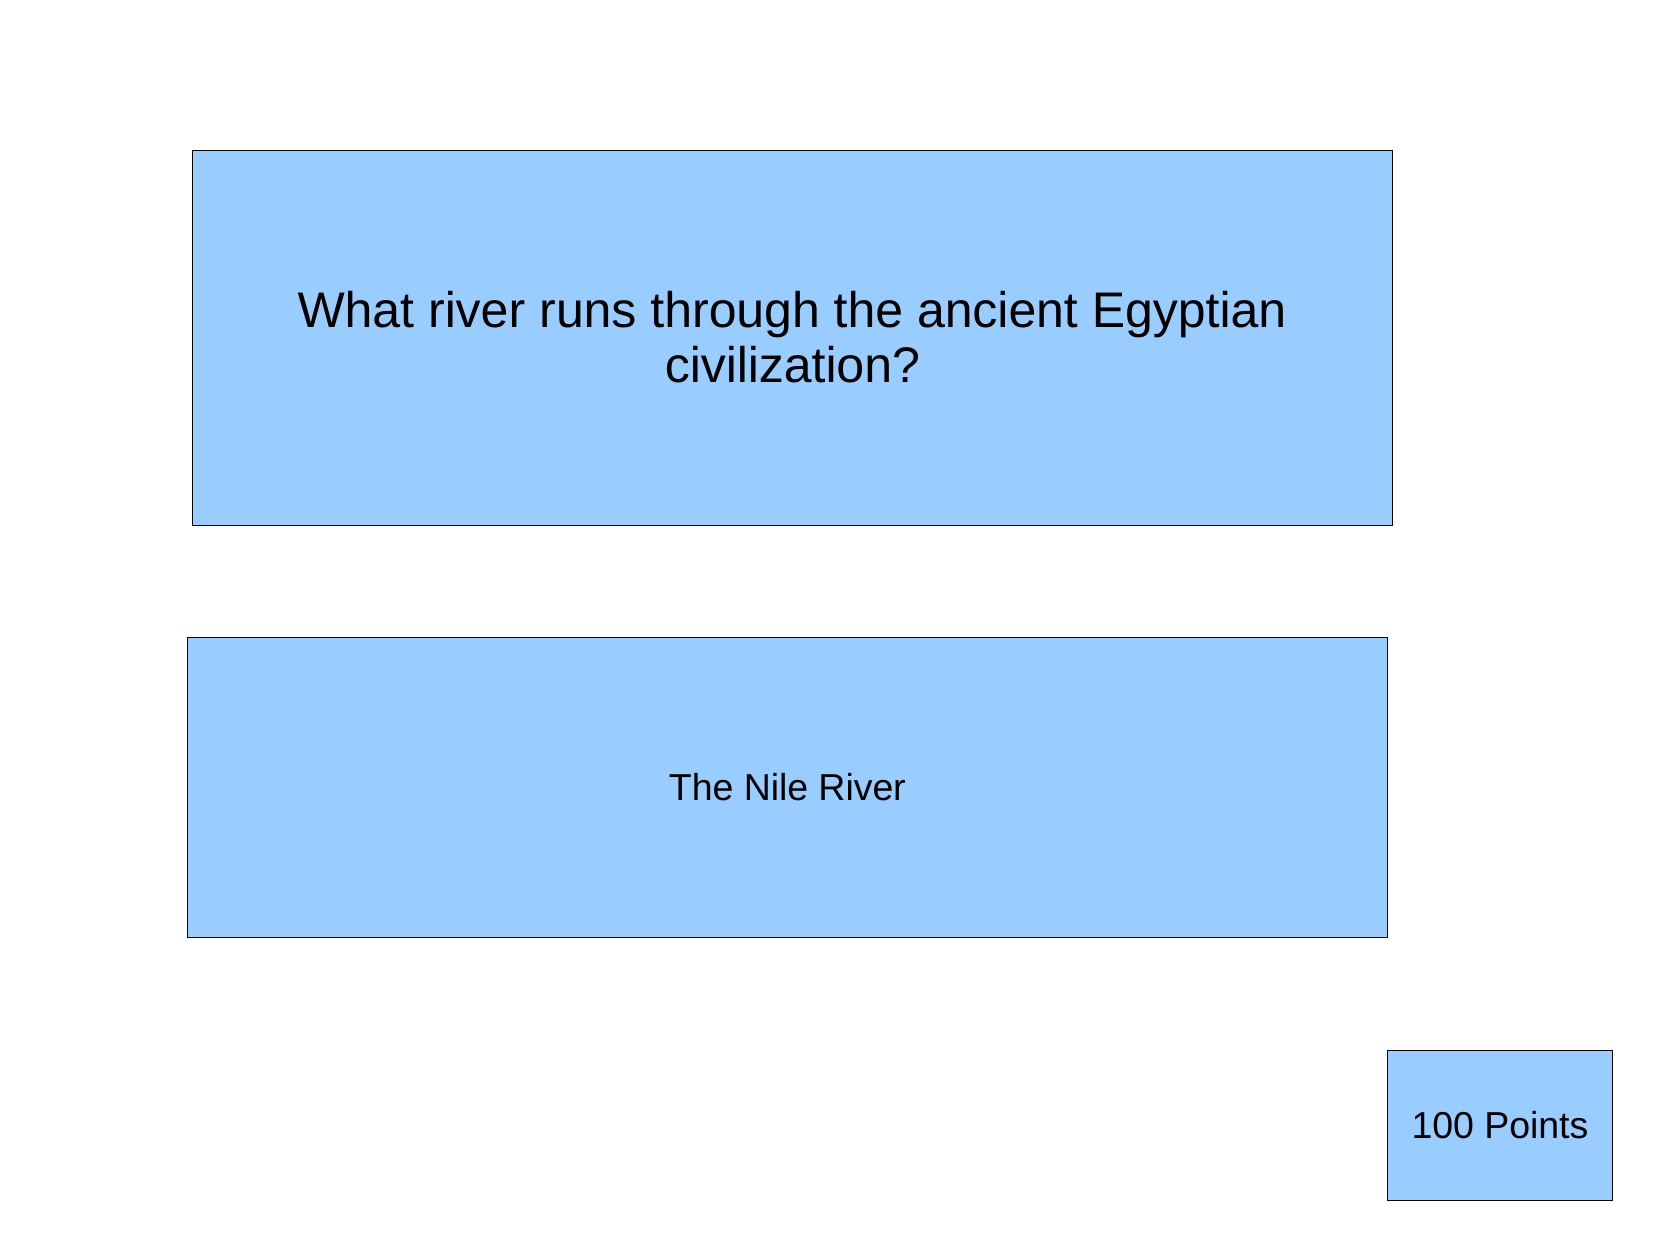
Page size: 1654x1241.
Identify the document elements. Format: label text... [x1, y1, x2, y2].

text_box 100 Points [1387, 1050, 1613, 1201]
text_box What river runs through the ancient Egyptian civilization? [192, 150, 1393, 526]
text_box The Nile River [187, 637, 1388, 938]
